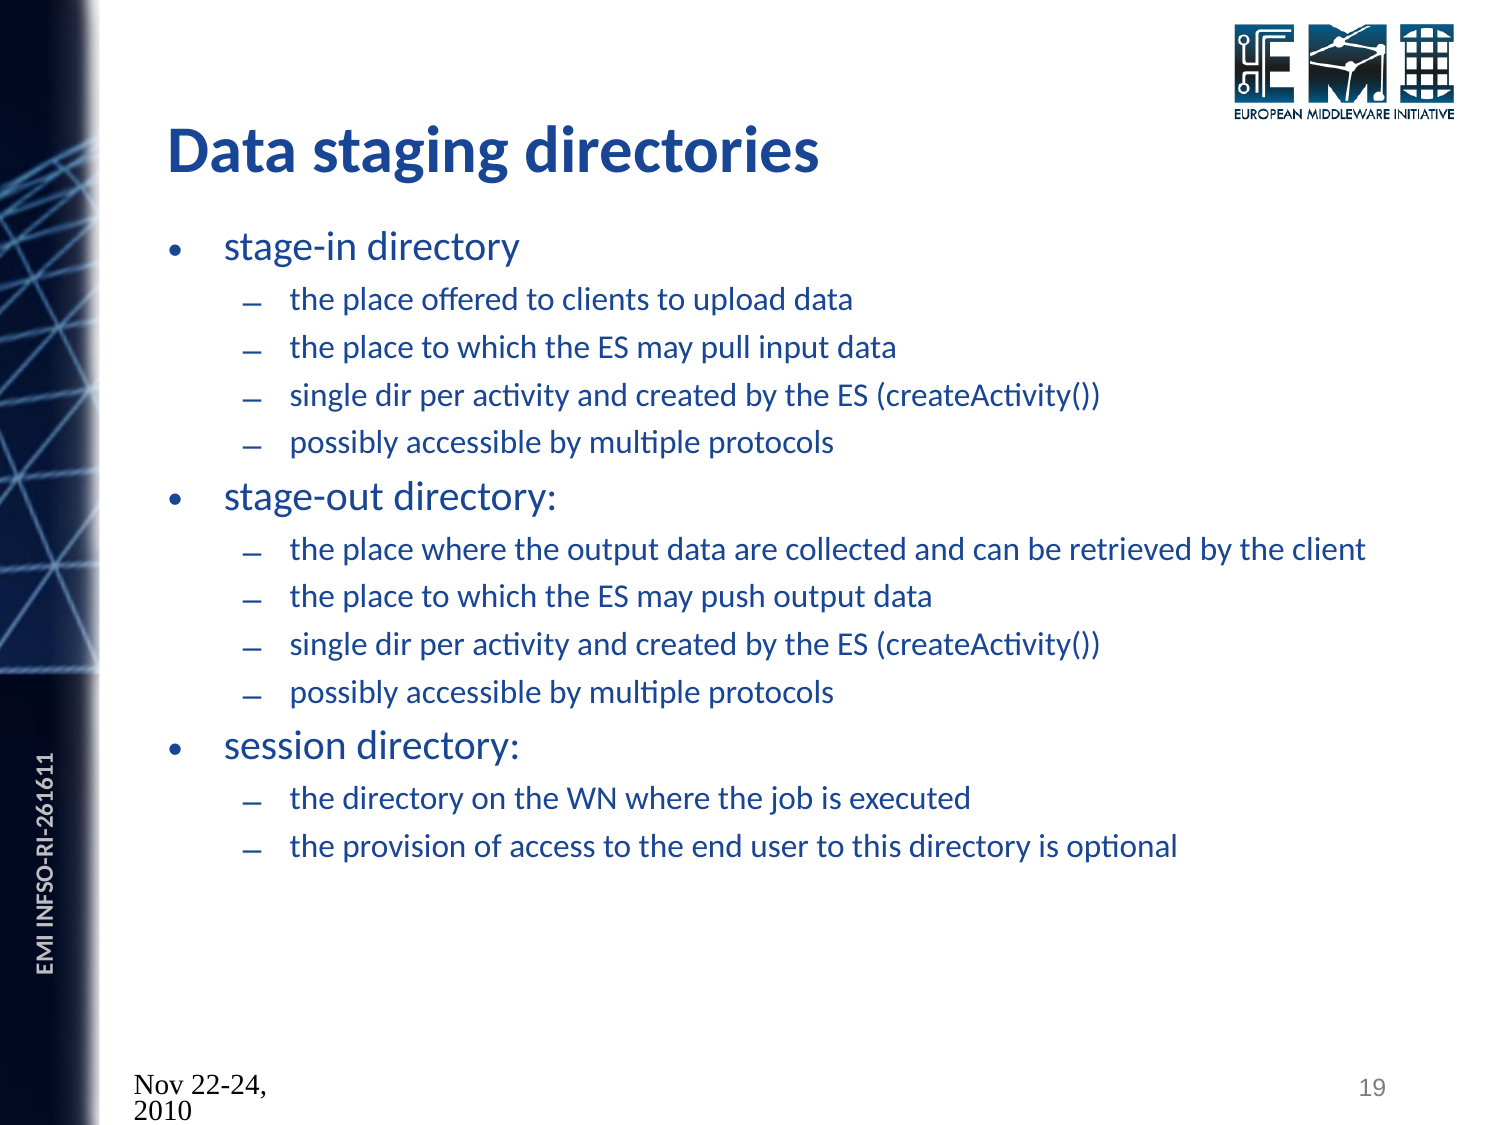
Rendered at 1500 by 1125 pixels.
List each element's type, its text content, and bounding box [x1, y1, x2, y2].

list stage-in directory the place offered to clients to upload data the place to which the ES may pull input data single dir per activity and created by the ES (createActivity()) possibly accessible by multiple protocols stage-out directory: the place where the output data are collected and can be retrieved by the client the place to which the ES may push output data single dir per activity and created by the ES (createActivity()) possibly accessible by multiple protocols session directory: the directory on the WN where the job is executed the provision of access to the end user to this directory is optional [153, 221, 1500, 1053]
picture [0, 0, 111, 1125]
text_box <number> [1343, 1063, 1426, 1123]
picture [1185, 8, 1500, 140]
text_box Data staging directories [153, 115, 1388, 212]
